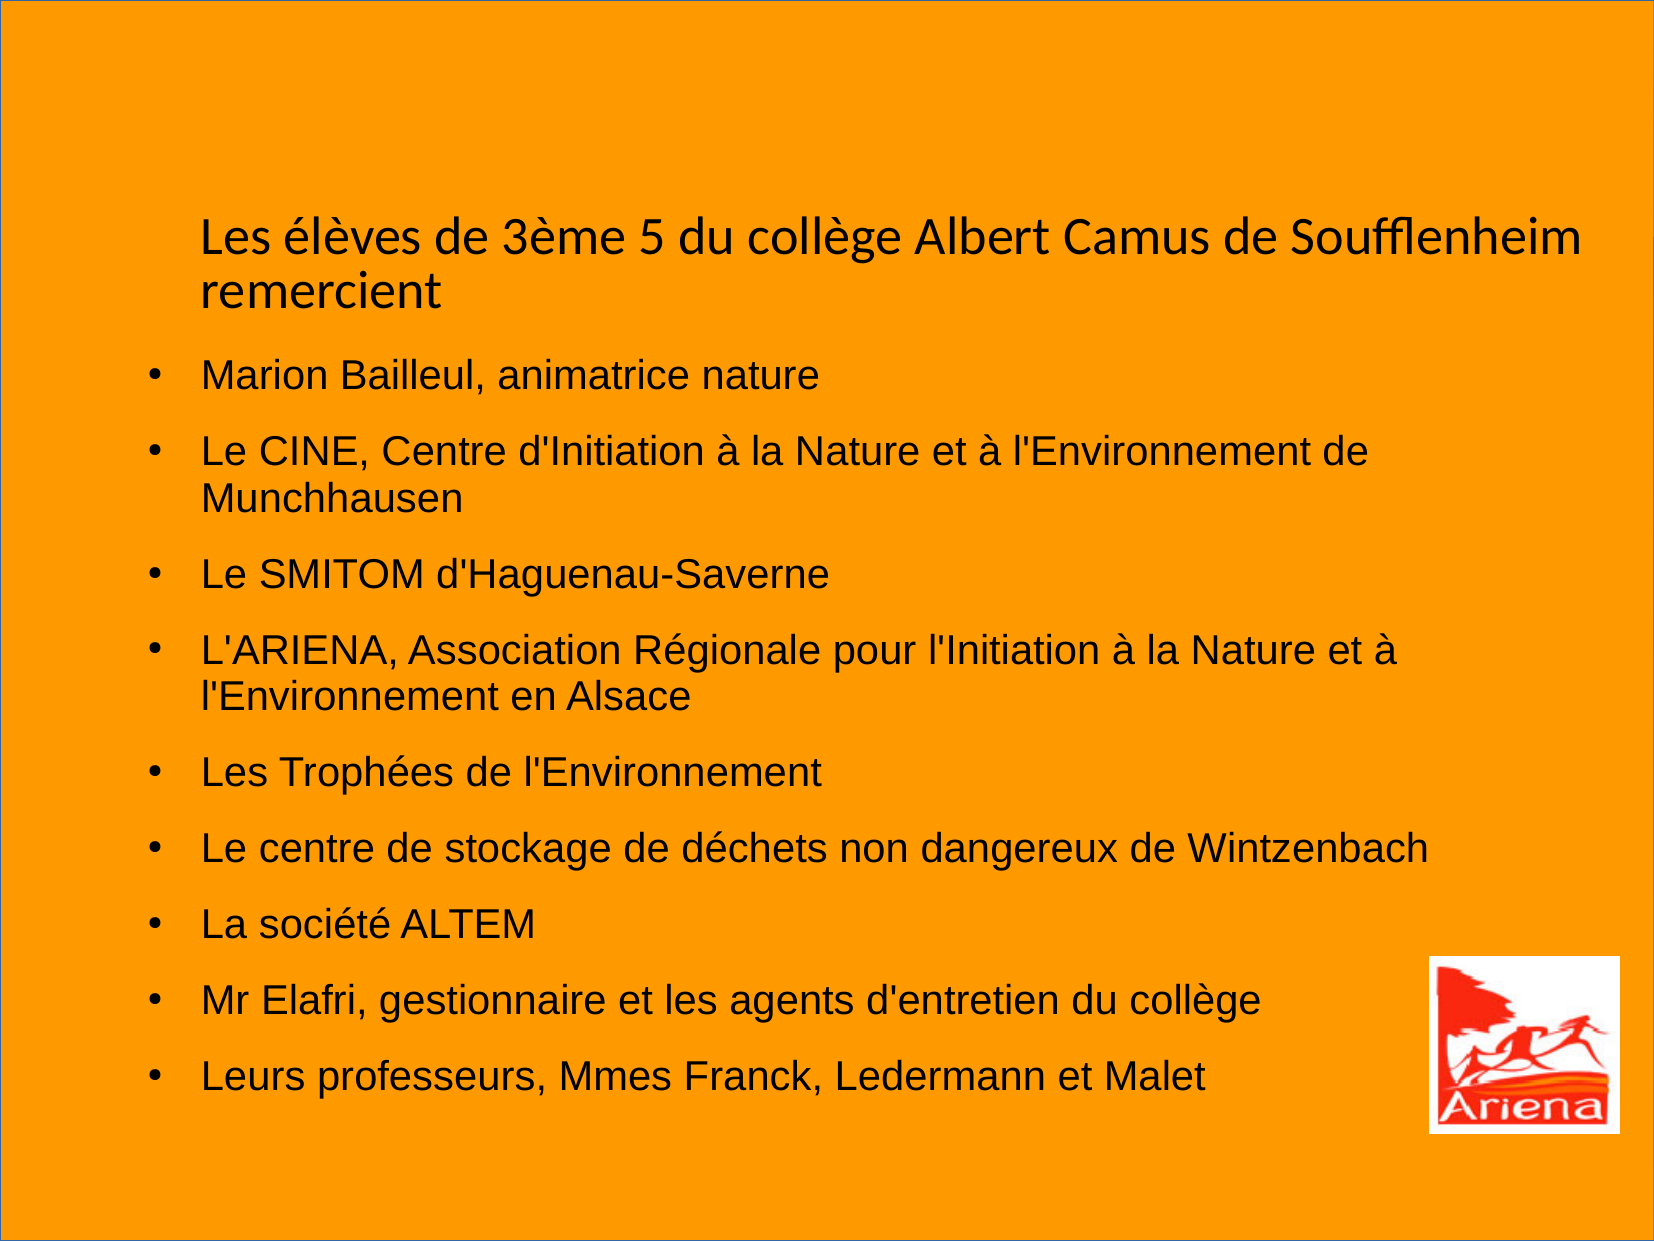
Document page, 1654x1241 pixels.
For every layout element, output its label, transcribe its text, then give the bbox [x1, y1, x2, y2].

text_box [0, 0, 1654, 1241]
list Les élèves de 3ème 5 du collège Albert Camus de Soufflenheim remercient Marion Bailleul, animatrice nature Le CINE, Centre d'Initiation à la Nature et à l'Environnement de Munchhausen Le SMITOM d'Haguenau-Saverne L'ARIENA, Association Régionale pour l'Initiation à la Nature et à l'Environnement en Alsace Les Trophées de l'Environnement Le centre de stockage de déchets non dangereux de Wintzenbach La société ALTEM Mr Elafri, gestionnaire et les agents d'entretien du collège Leurs professeurs, Mmes Franck, Ledermann et Malet [129, 213, 1619, 934]
picture [1429, 956, 1620, 1134]
